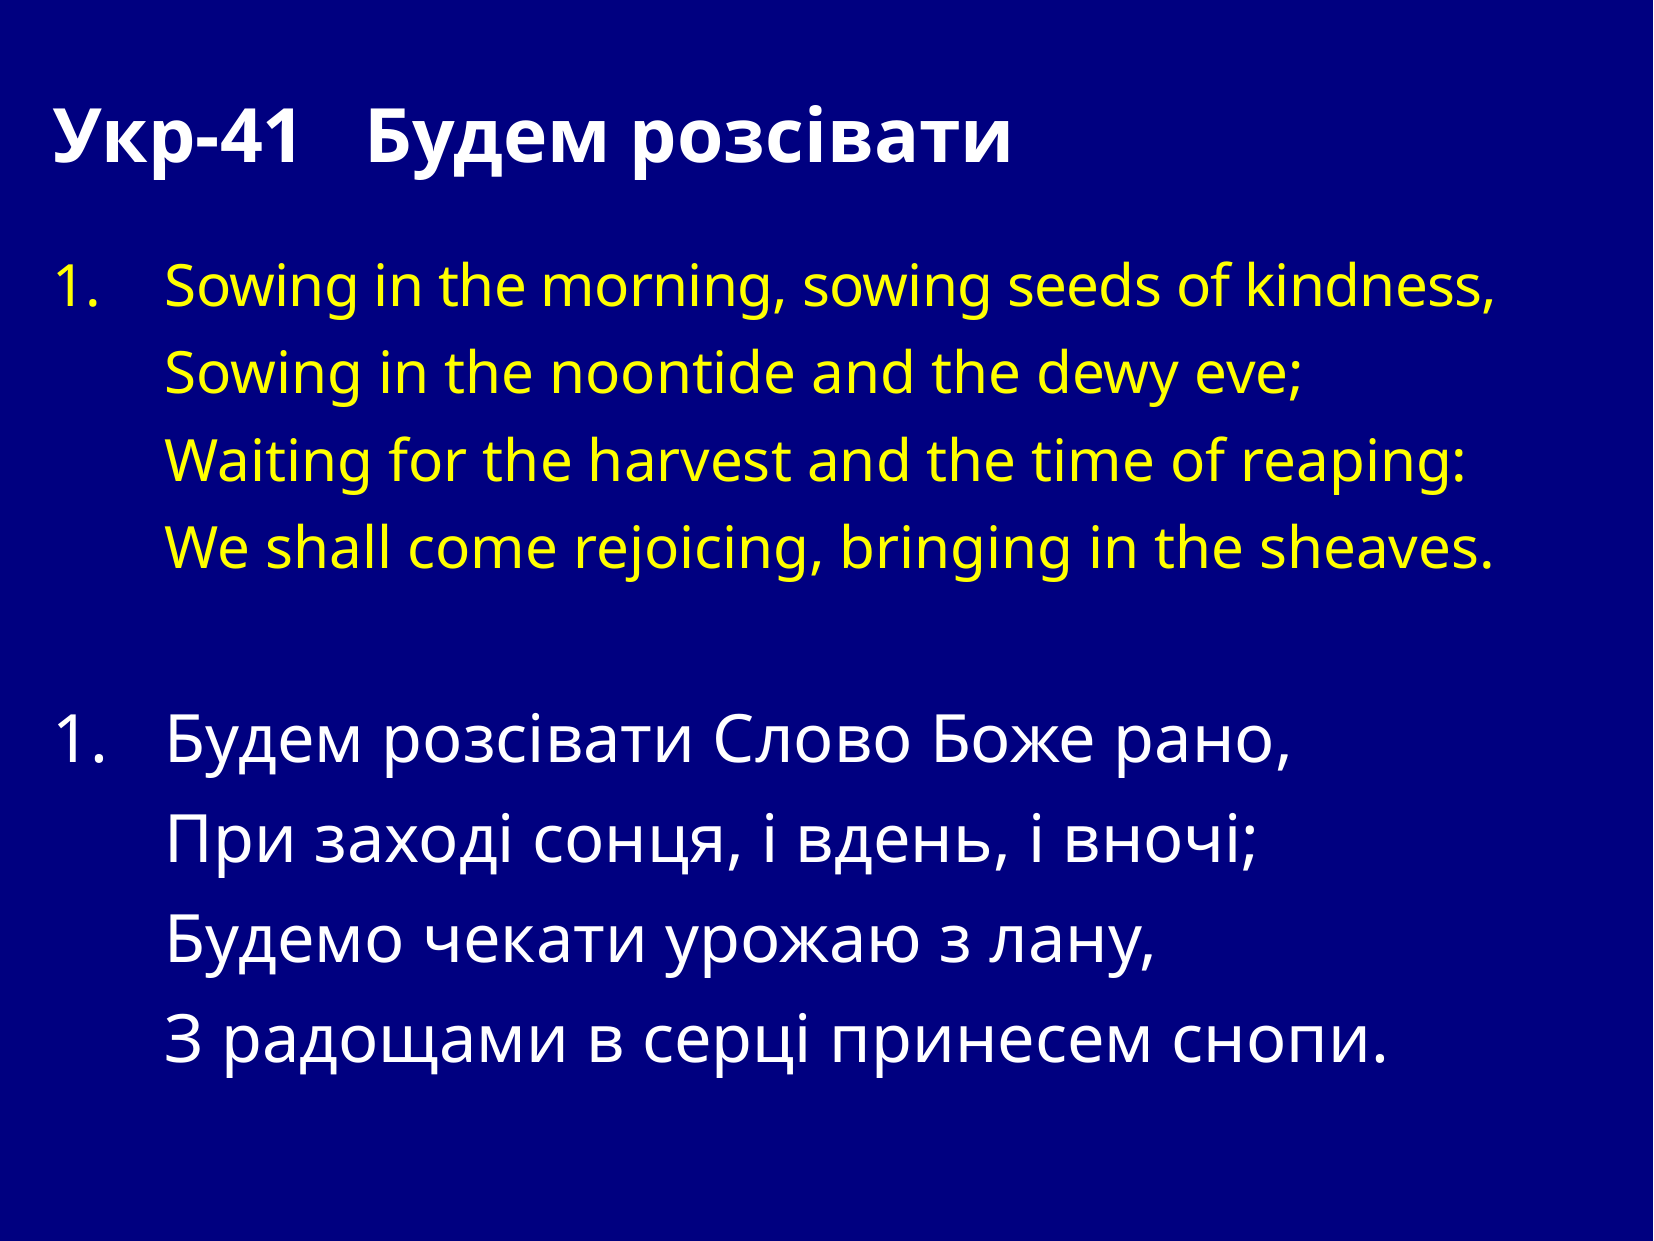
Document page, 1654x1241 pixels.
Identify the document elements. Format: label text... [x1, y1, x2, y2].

text_box Укр-41 Будем розсівати [37, 75, 1576, 188]
text_box 1. Будем розсівати Слово Боже рано, При заході сонця, і вдень, і вночі; Будемо чекати урожаю з лану, З радощами в серці принесем снопи. [37, 675, 1576, 1163]
text_box 1. Sowing in the morning, sowing seeds of kindness, Sowing in the noontide and the dewy eve; Waiting for the harvest and the time of reaping: We shall come rejoicing, bringing in the sheaves. [37, 150, 1653, 638]
